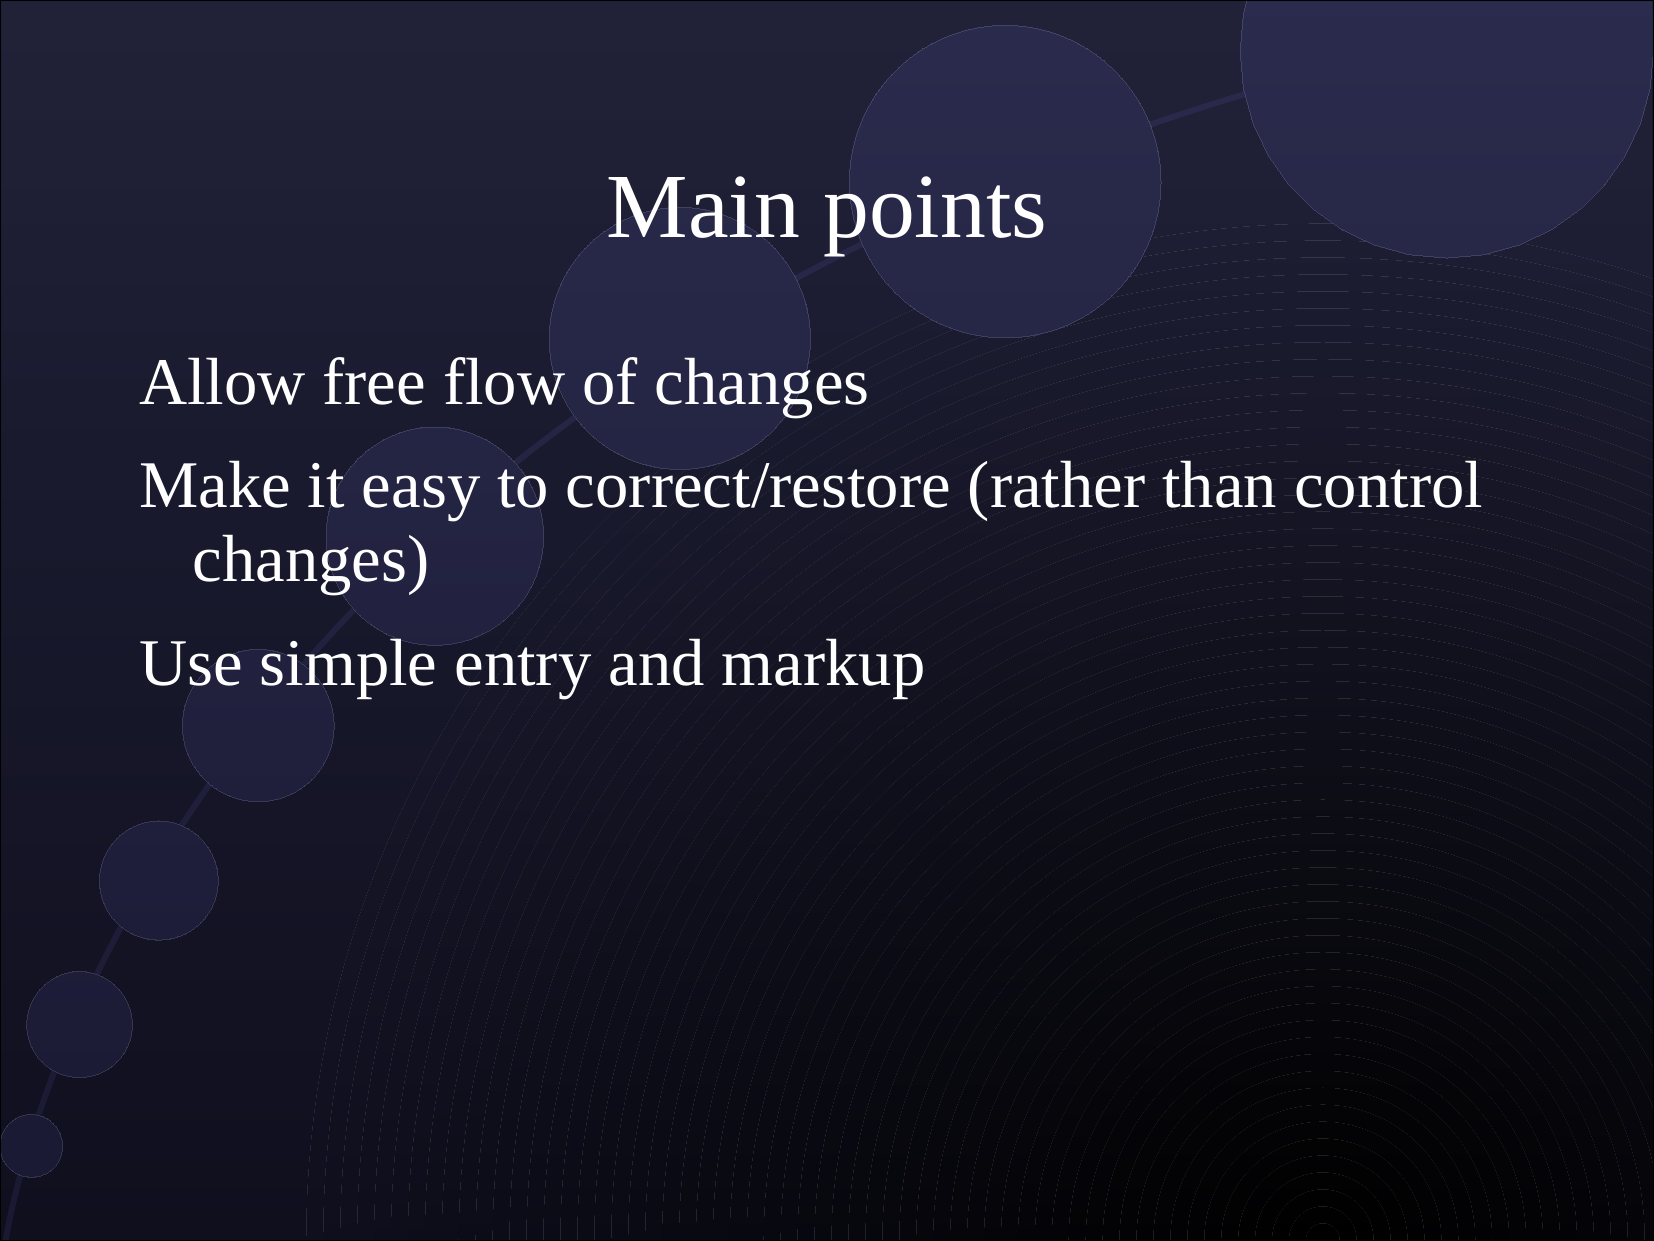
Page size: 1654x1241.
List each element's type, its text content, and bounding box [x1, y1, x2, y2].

list Allow free flow of changes Make it easy to correct/restore (rather than control changes) Use simple entry and markup [121, 344, 1534, 1127]
title Main points [121, 102, 1534, 311]
